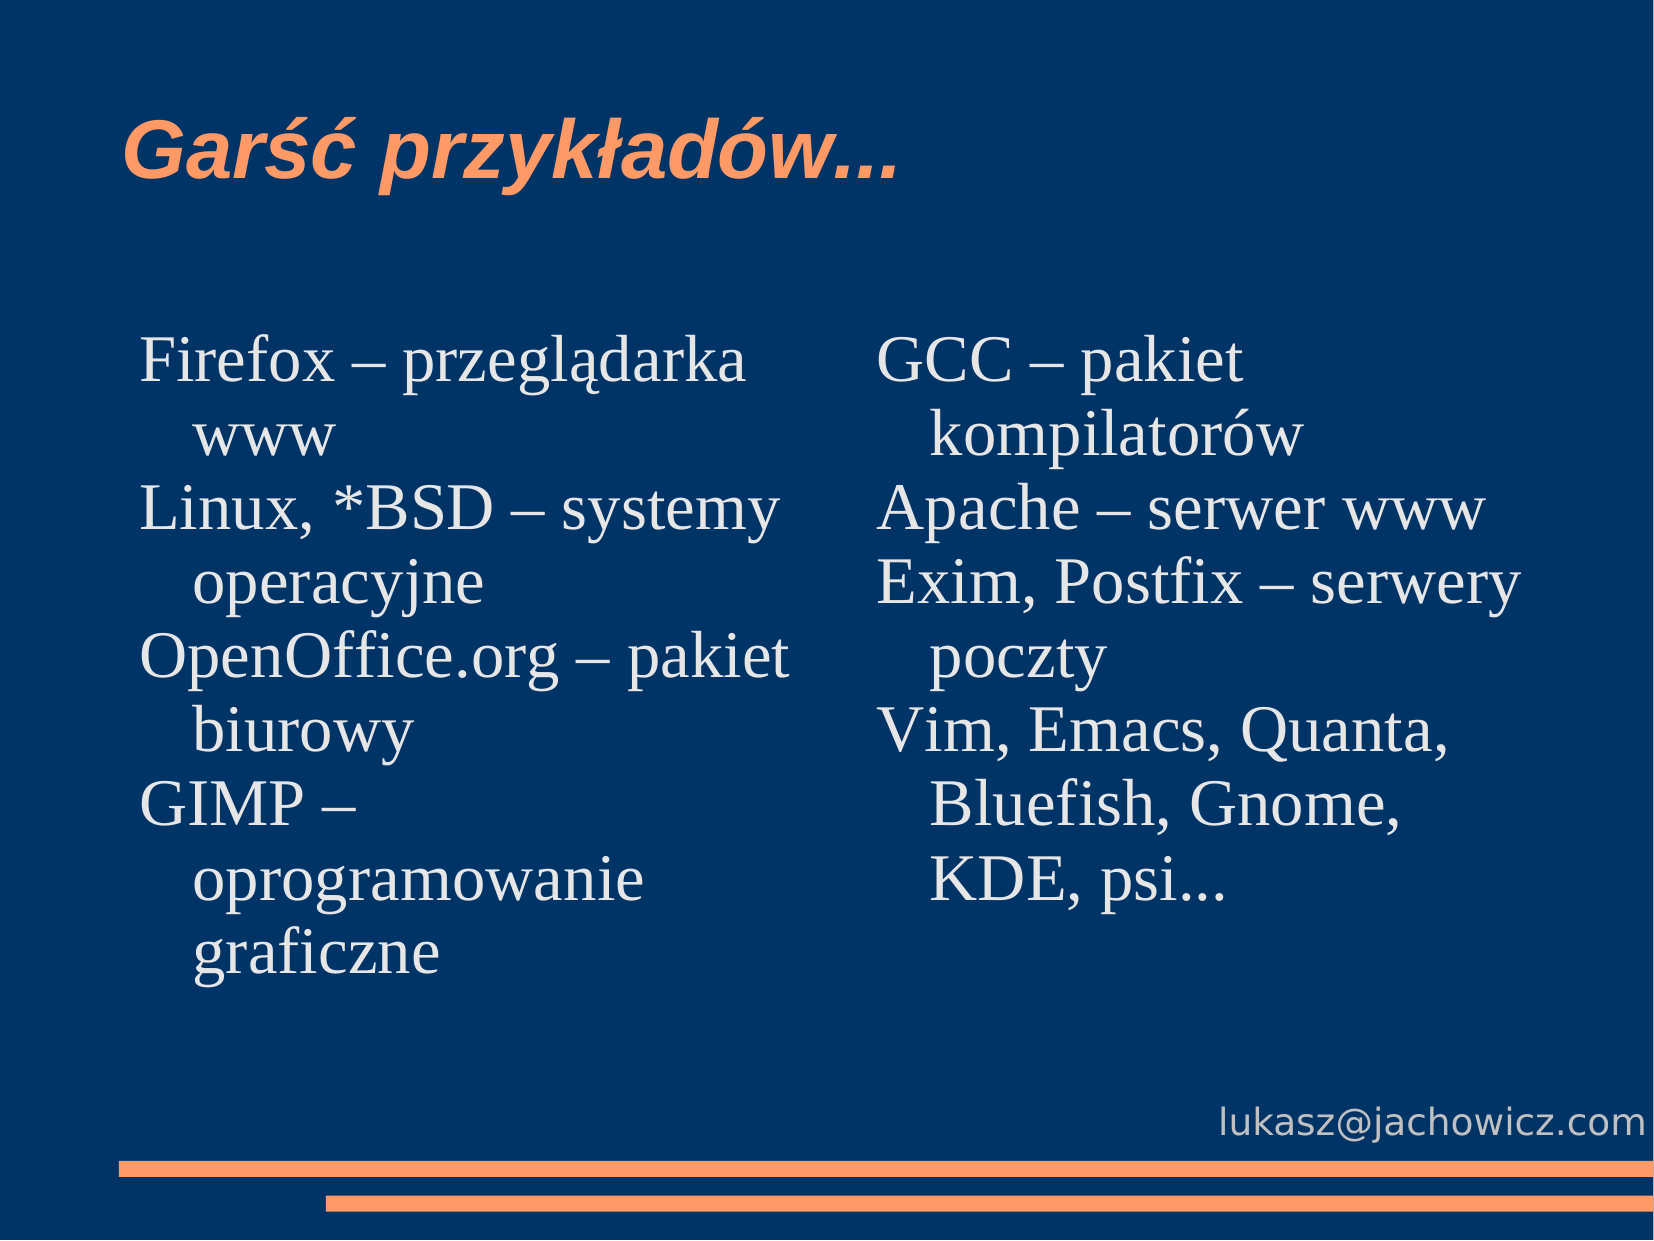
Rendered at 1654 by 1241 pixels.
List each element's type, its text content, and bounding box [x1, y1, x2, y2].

text_box lukasz@jachowicz.com [1203, 1093, 1654, 1152]
list GCC – pakiet kompilatorów Apache – serwer www Exim, Postfix – serwery poczty Vim, Emacs, Quanta, Bluefish, Gnome, KDE, psi... [858, 322, 1562, 1118]
list Firefox – przeglądarka www Linux, *BSD – systemy operacyjne OpenOffice.org – pakiet biurowy GIMP – oprogramowanie graficzne [121, 322, 824, 1133]
title Garść przykładów... [121, 46, 1534, 254]
